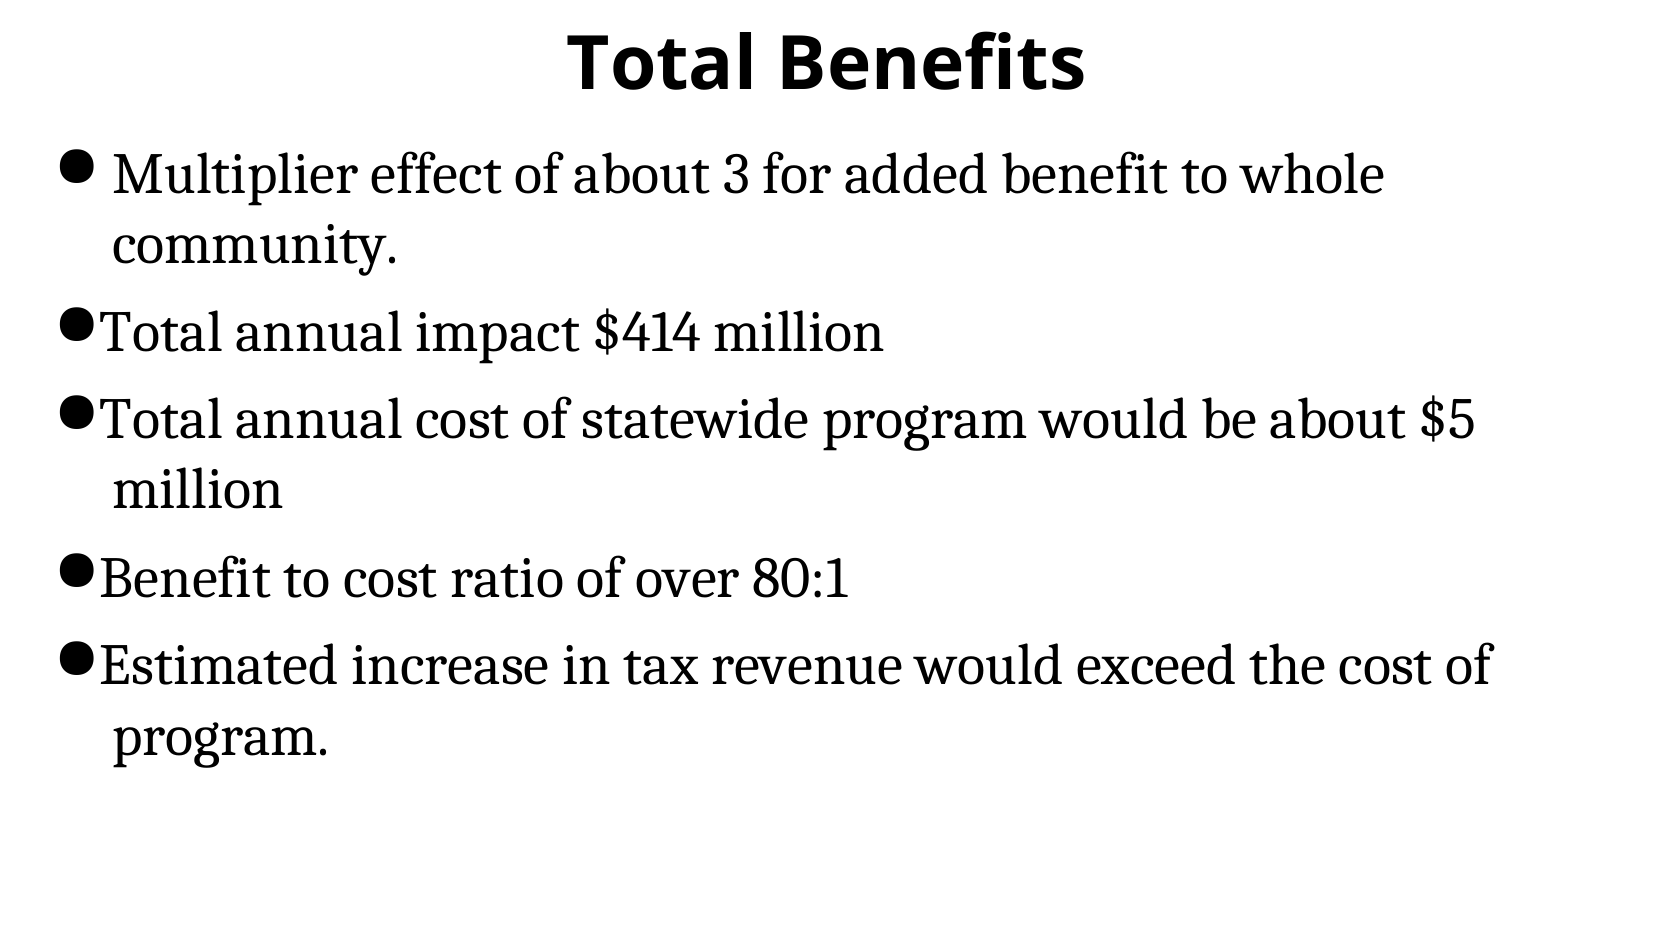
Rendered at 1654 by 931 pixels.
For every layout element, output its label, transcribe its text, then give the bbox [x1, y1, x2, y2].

text_box Multiplier effect of about 3 for added benefit to whole community. Total annual impact $414 million Total annual cost of statewide program would be about $5 million Benefit to cost ratio of over 80:1 Estimated increase in tax revenue would exceed the cost of program. [37, 67, 1622, 898]
title Total Benefits [0, 11, 1654, 119]
